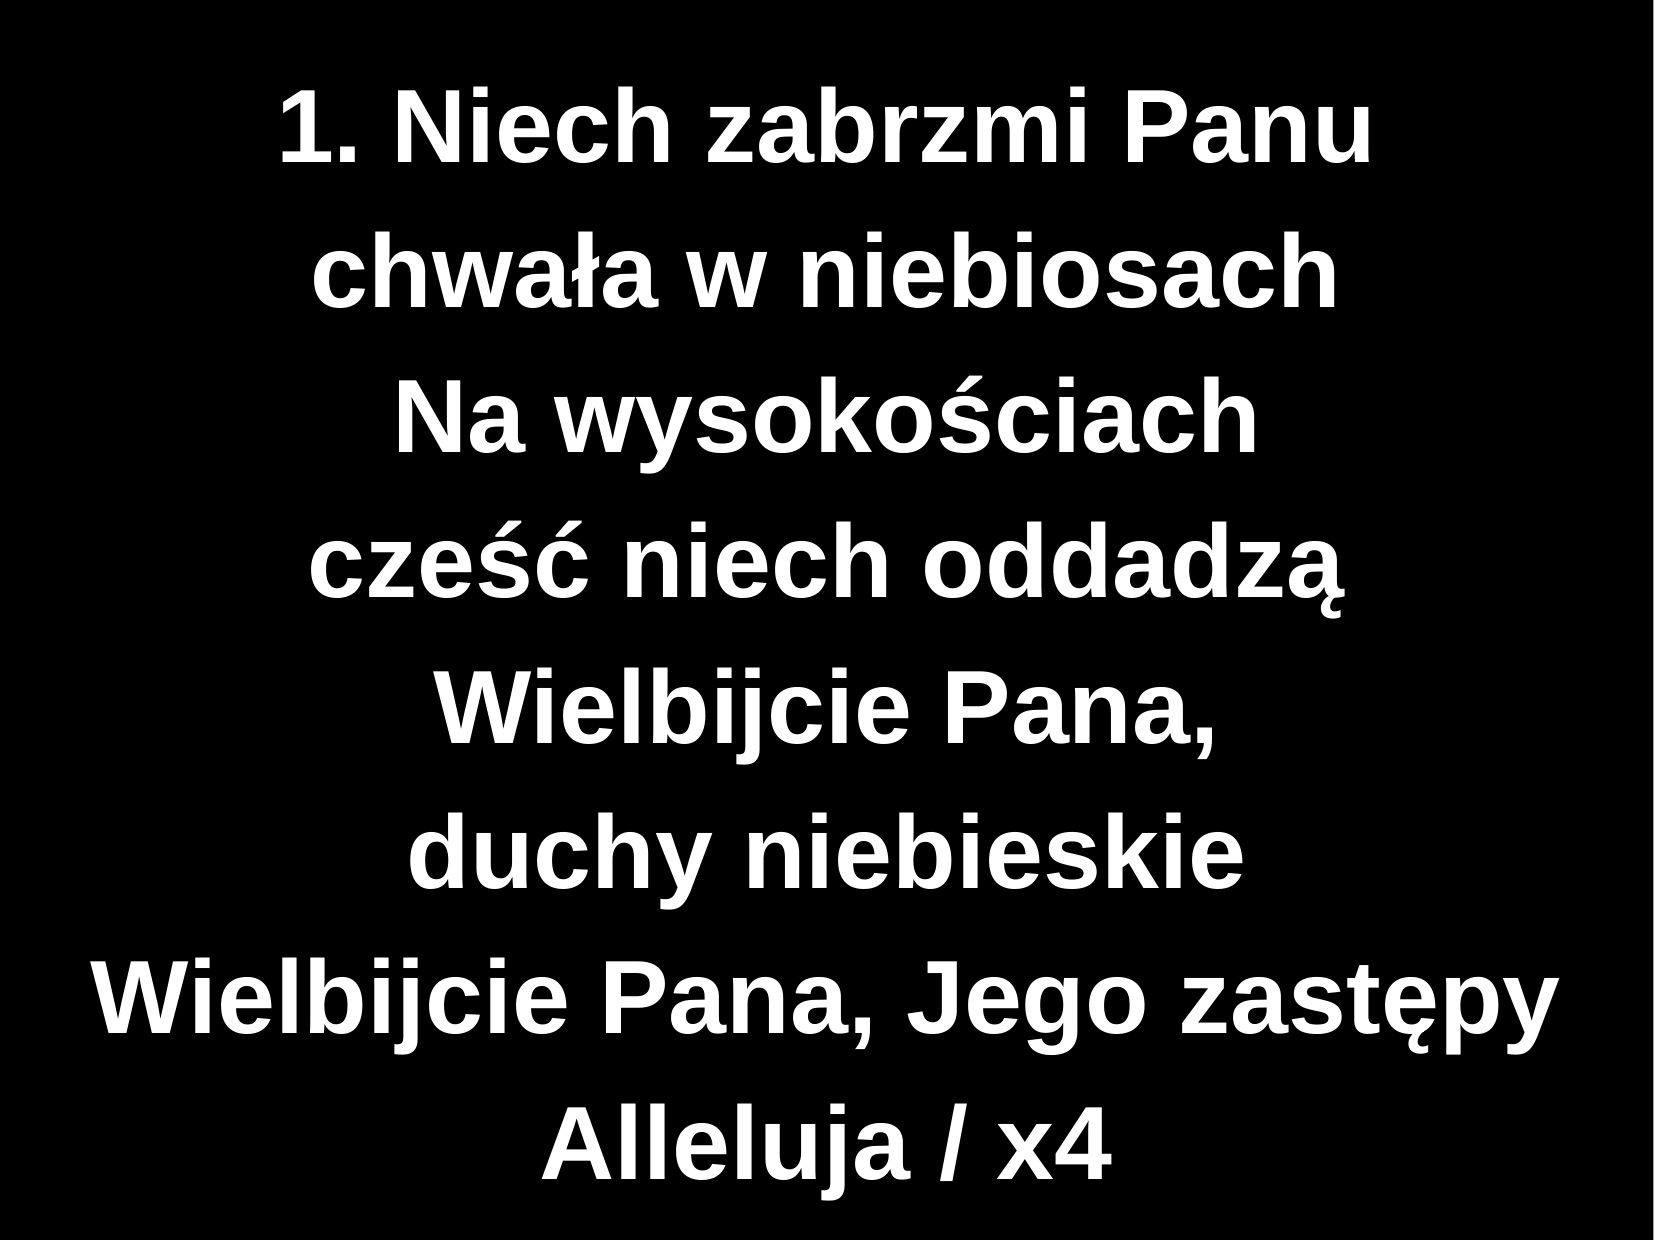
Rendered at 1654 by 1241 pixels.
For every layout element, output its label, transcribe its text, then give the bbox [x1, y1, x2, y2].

subtitle 1. Niech zabrzmi Panu chwała w niebiosach Na wysokościach cześć niech oddadzą Wielbijcie Pana, duchy niebieskie Wielbijcie Pana, Jego zastępy Alleluja / x4 [0, 0, 1654, 1241]
